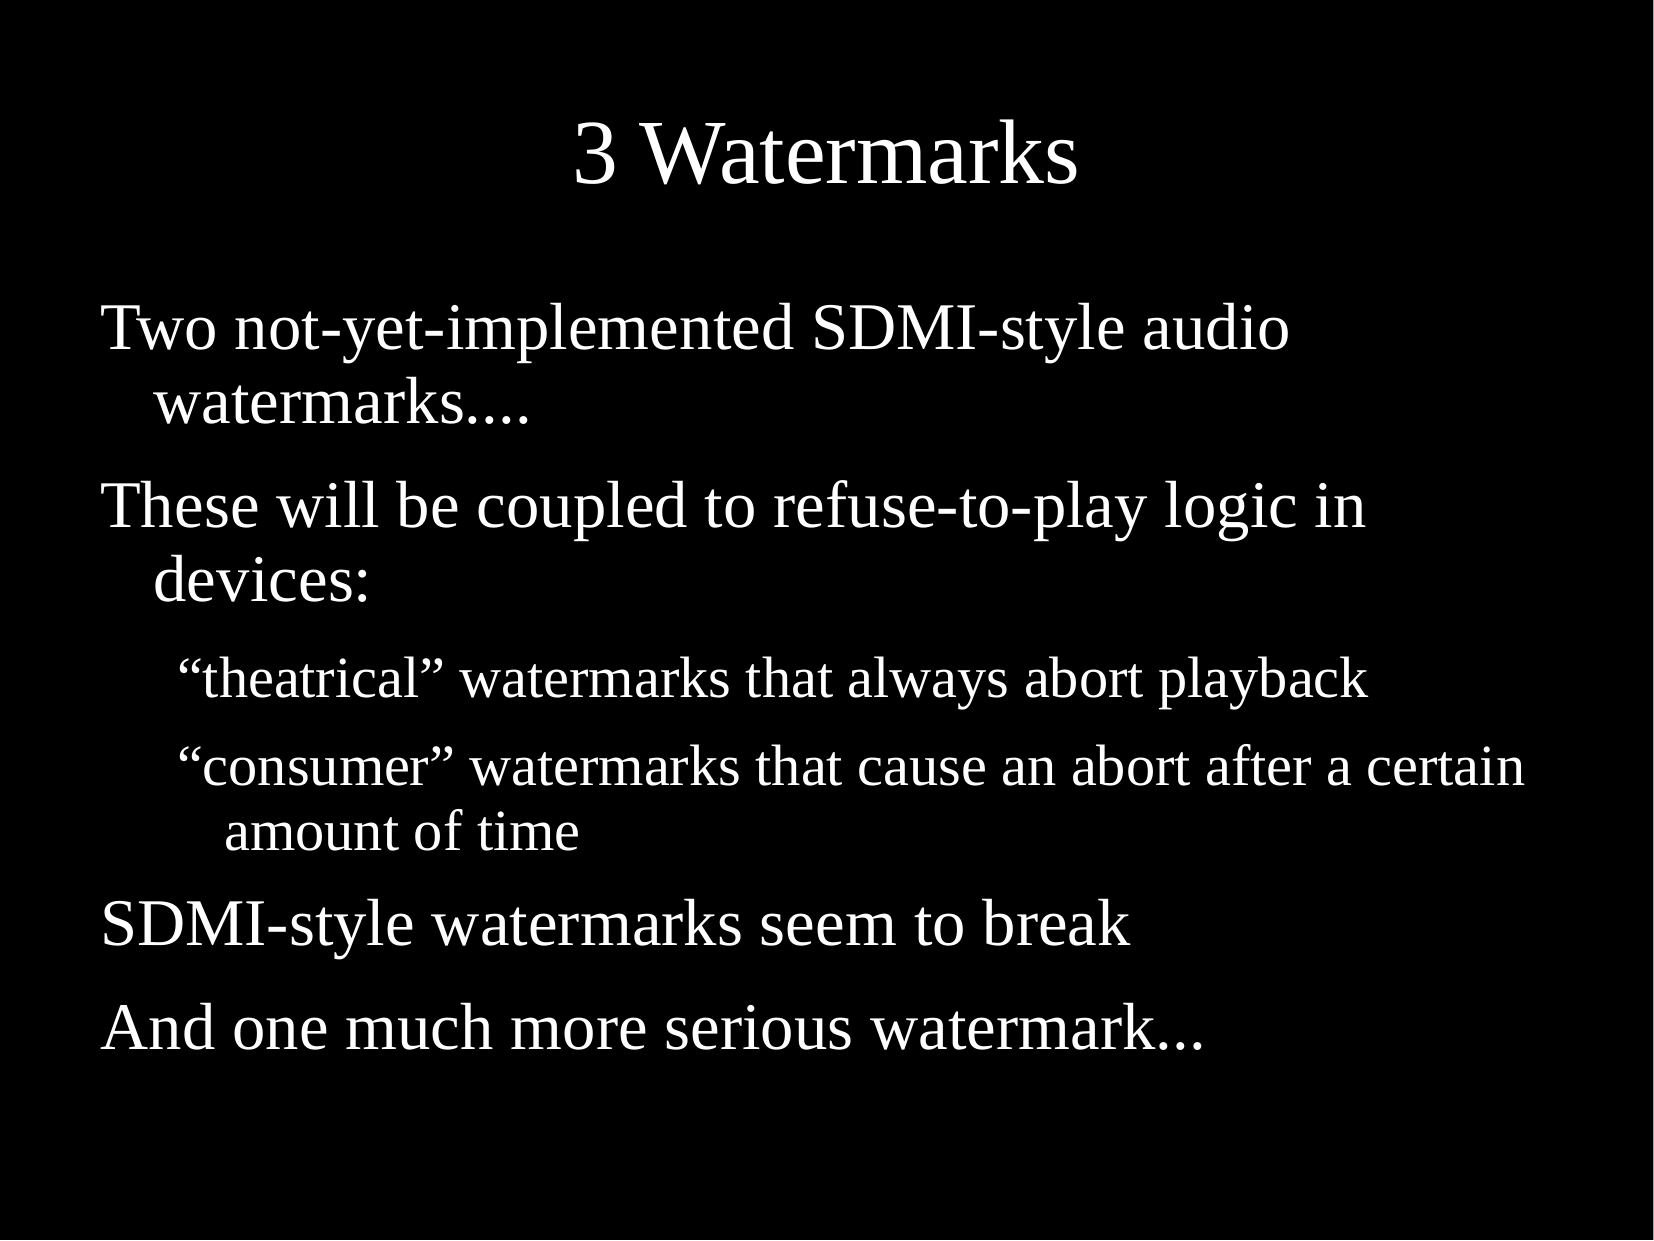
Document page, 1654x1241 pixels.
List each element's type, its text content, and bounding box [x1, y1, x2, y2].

list Two not-yet-implemented SDMI-style audio watermarks.... These will be coupled to refuse-to-play logic in devices: “theatrical” watermarks that always abort playback “consumer” watermarks that cause an abort after a certain amount of time SDMI-style watermarks seem to break And one much more serious watermark... [82, 290, 1571, 1164]
title 3 Watermarks [82, 56, 1571, 250]
